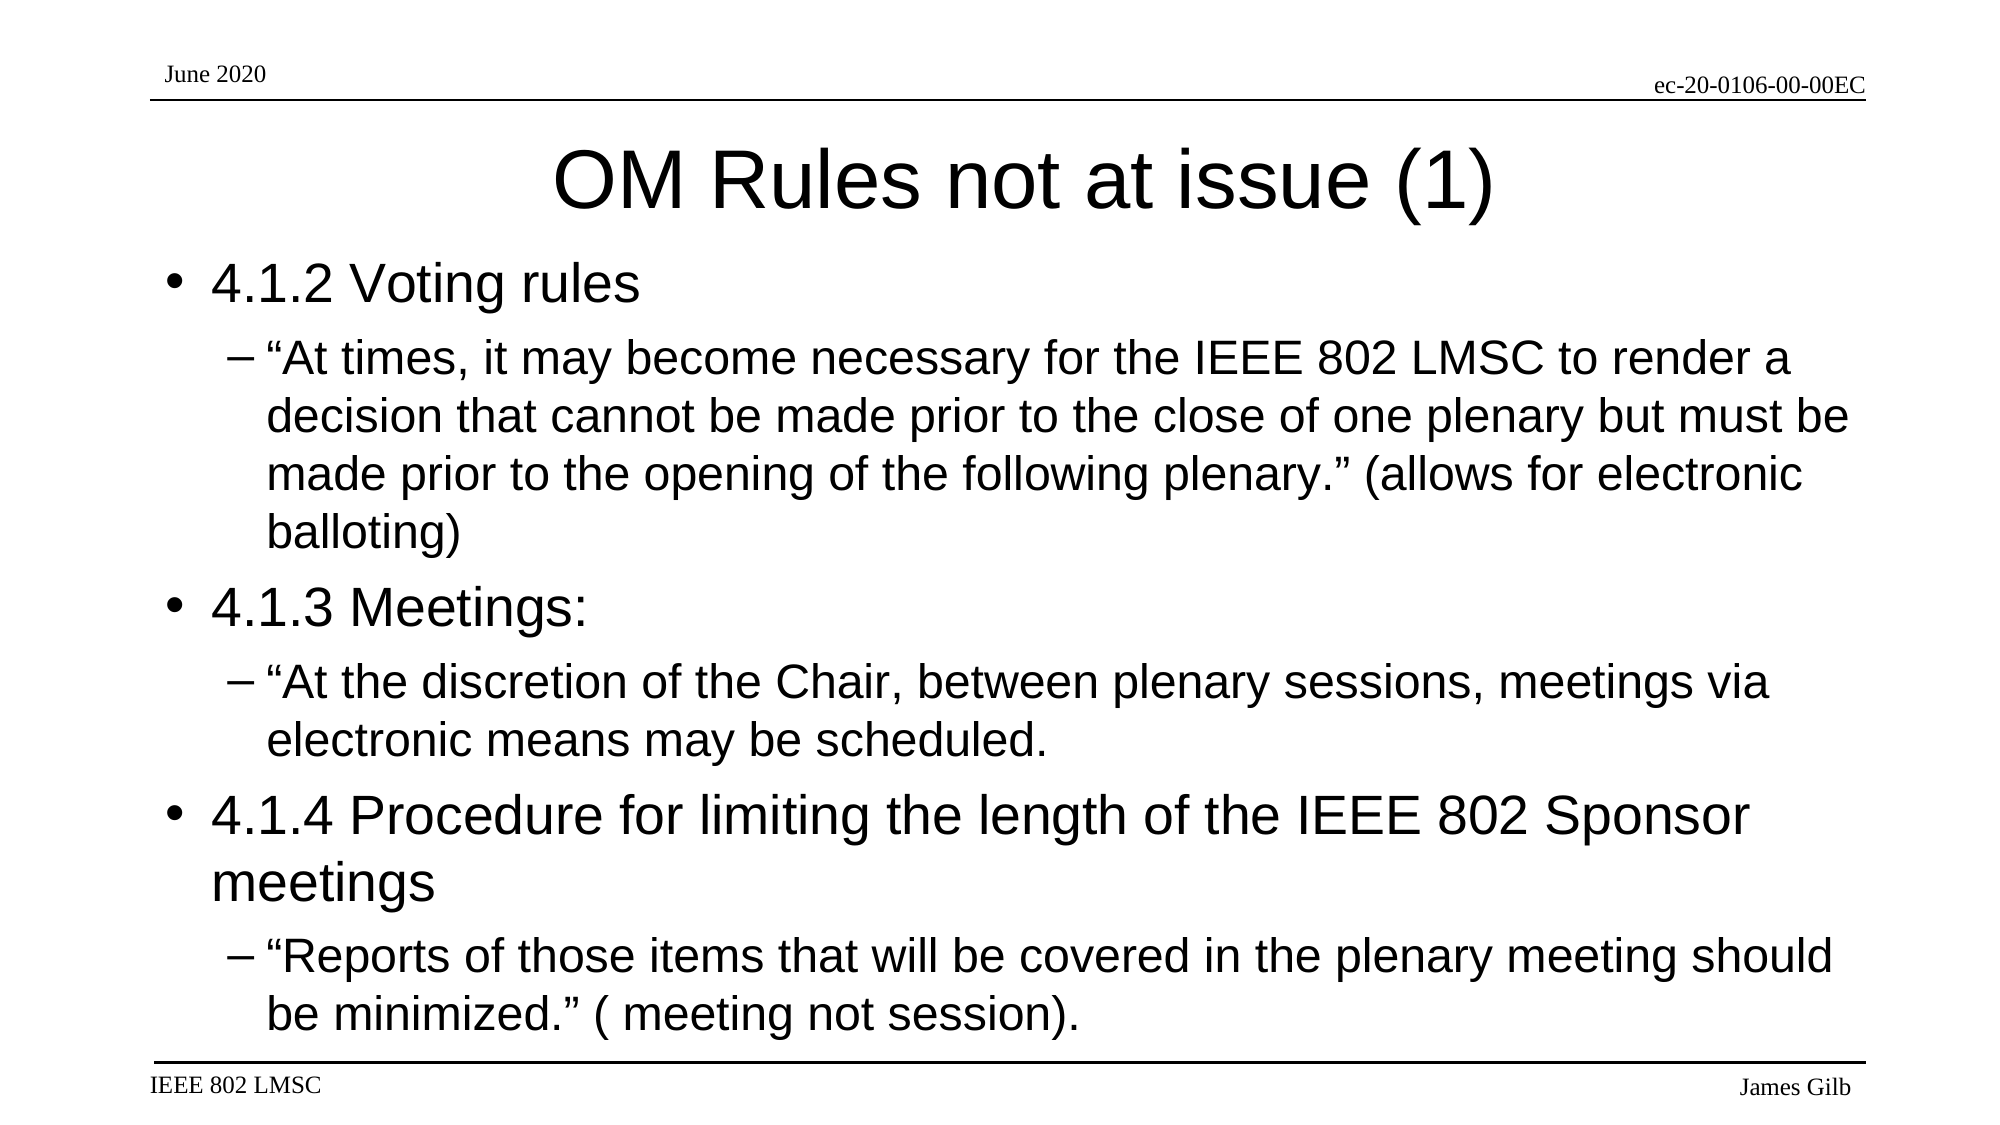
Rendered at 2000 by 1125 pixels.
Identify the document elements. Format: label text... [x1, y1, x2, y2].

title OM Rules not at issue (1) [149, 112, 1900, 238]
list 4.1.2 Voting rules “At times, it may become necessary for the IEEE 802 LMSC to render a decision that cannot be made prior to the close of one plenary but must be made prior to the opening of the following plenary.” (allows for electronic balloting) 4.1.3 Meetings: “At the discretion of the Chair, between plenary sessions, meetings via electronic means may be scheduled. 4.1.4 Procedure for limiting the length of the IEEE 802 Sponsor meetings “Reports of those items that will be covered in the plenary meeting should be minimized.” ( meeting not session). [149, 239, 1900, 1051]
